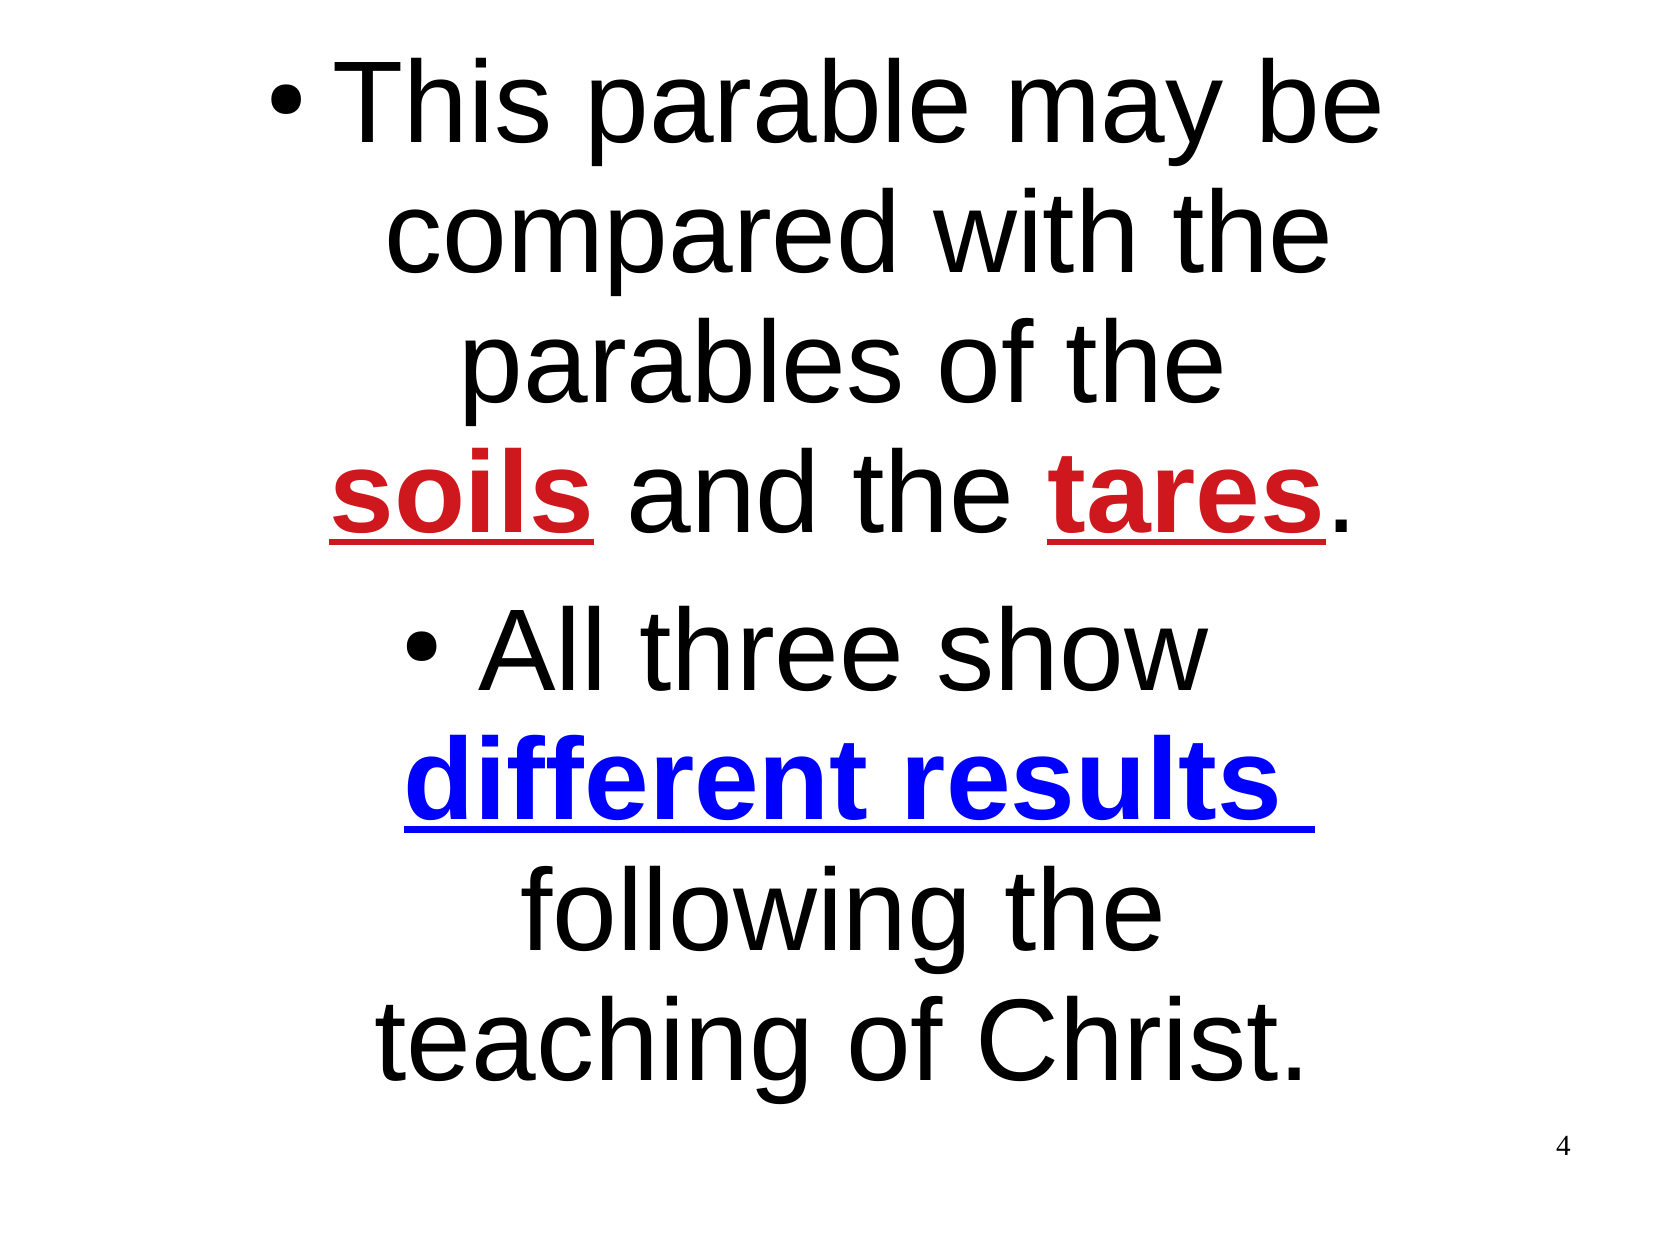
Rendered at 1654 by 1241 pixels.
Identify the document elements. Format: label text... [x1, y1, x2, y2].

list This parable may be compared with the parables of the soils and the tares. All three show different results following the teaching of Christ. [82, 37, 1571, 1109]
